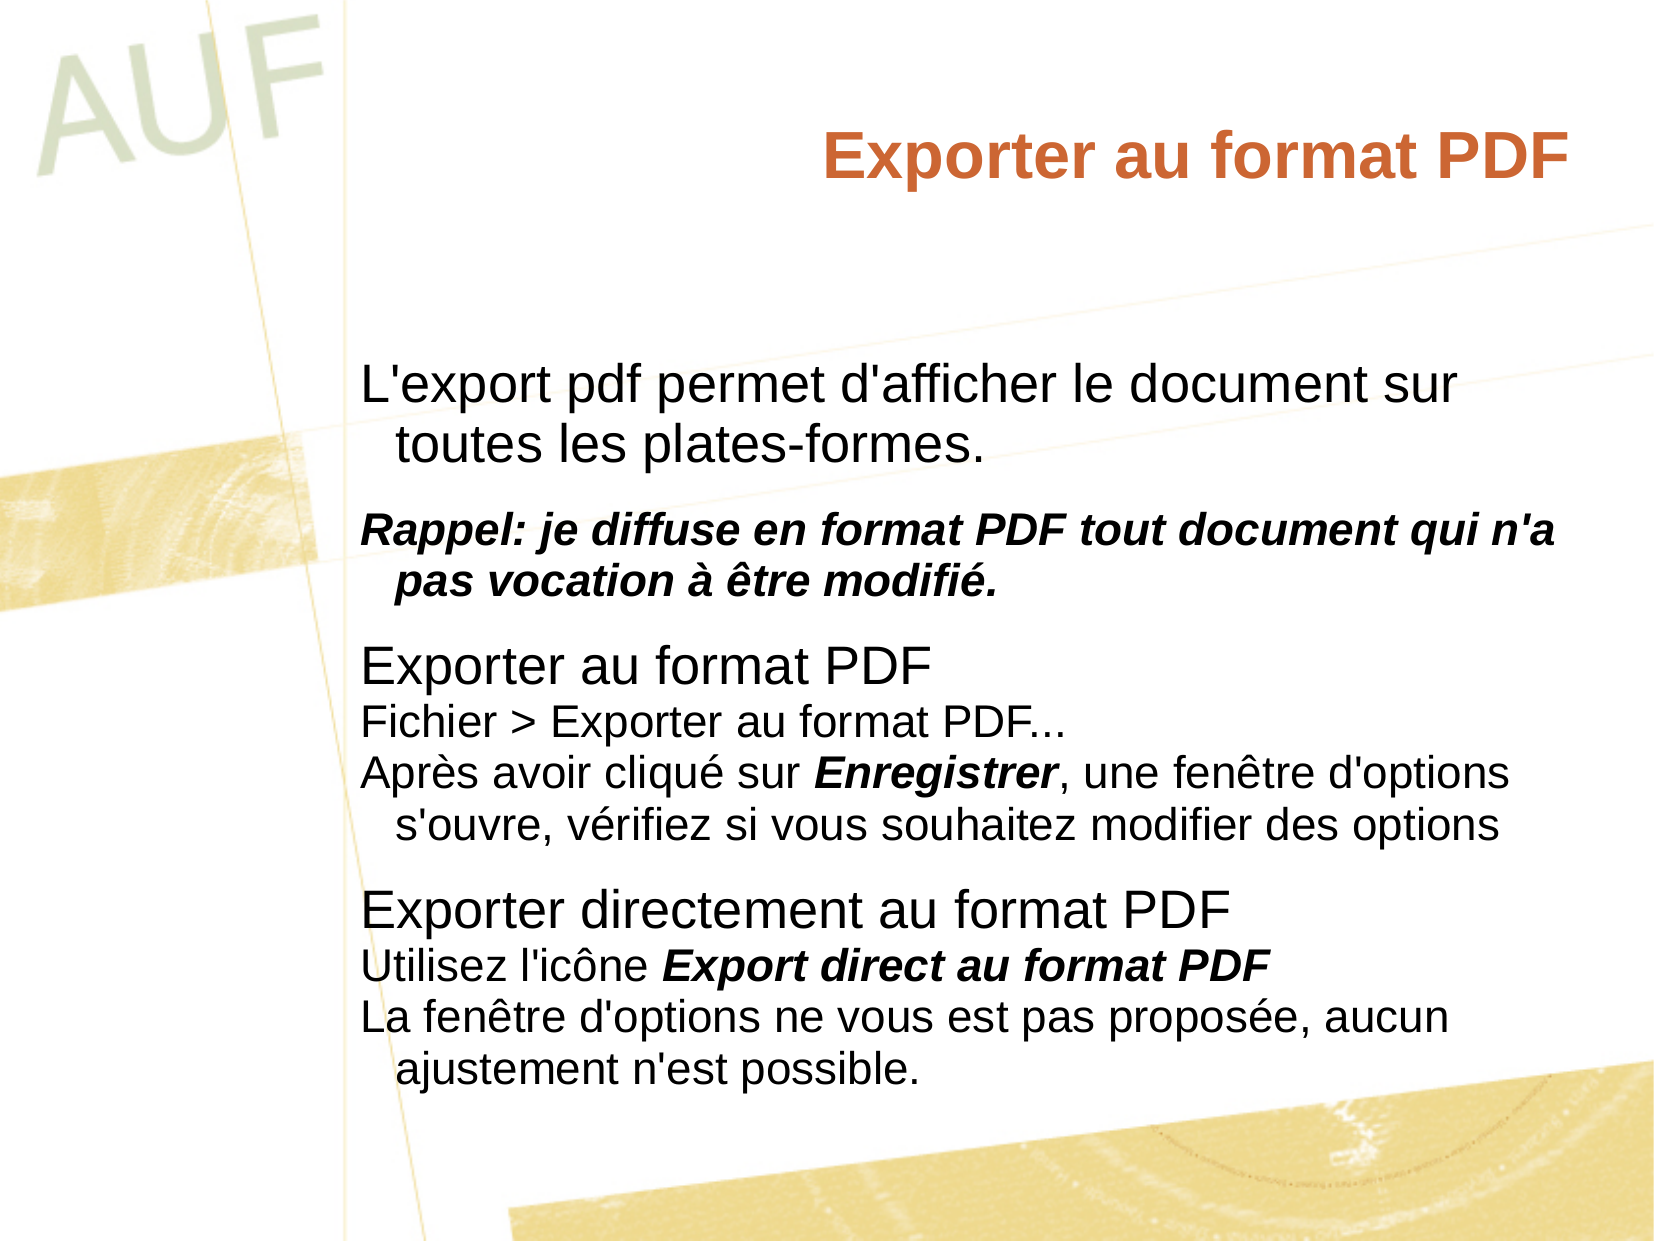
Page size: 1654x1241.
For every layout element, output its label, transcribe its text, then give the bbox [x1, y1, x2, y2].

subtitle L'export pdf permet d'afficher le document sur toutes les plates-formes. Rappel: je diffuse en format PDF tout document qui n'a pas vocation à être modifié. Exporter au format PDF Fichier > Exporter au format PDF... Après avoir cliqué sur Enregistrer, une fenêtre d'options s'ouvre, vérifiez si vous souhaitez modifier des options Exporter directement au format PDF Utilisez l'icône Export direct au format PDF La fenêtre d'options ne vous est pas proposée, aucun ajustement n'est possible. [324, 295, 1571, 1152]
picture [0, 0, 1654, 1241]
title Exporter au format PDF [324, 59, 1571, 252]
